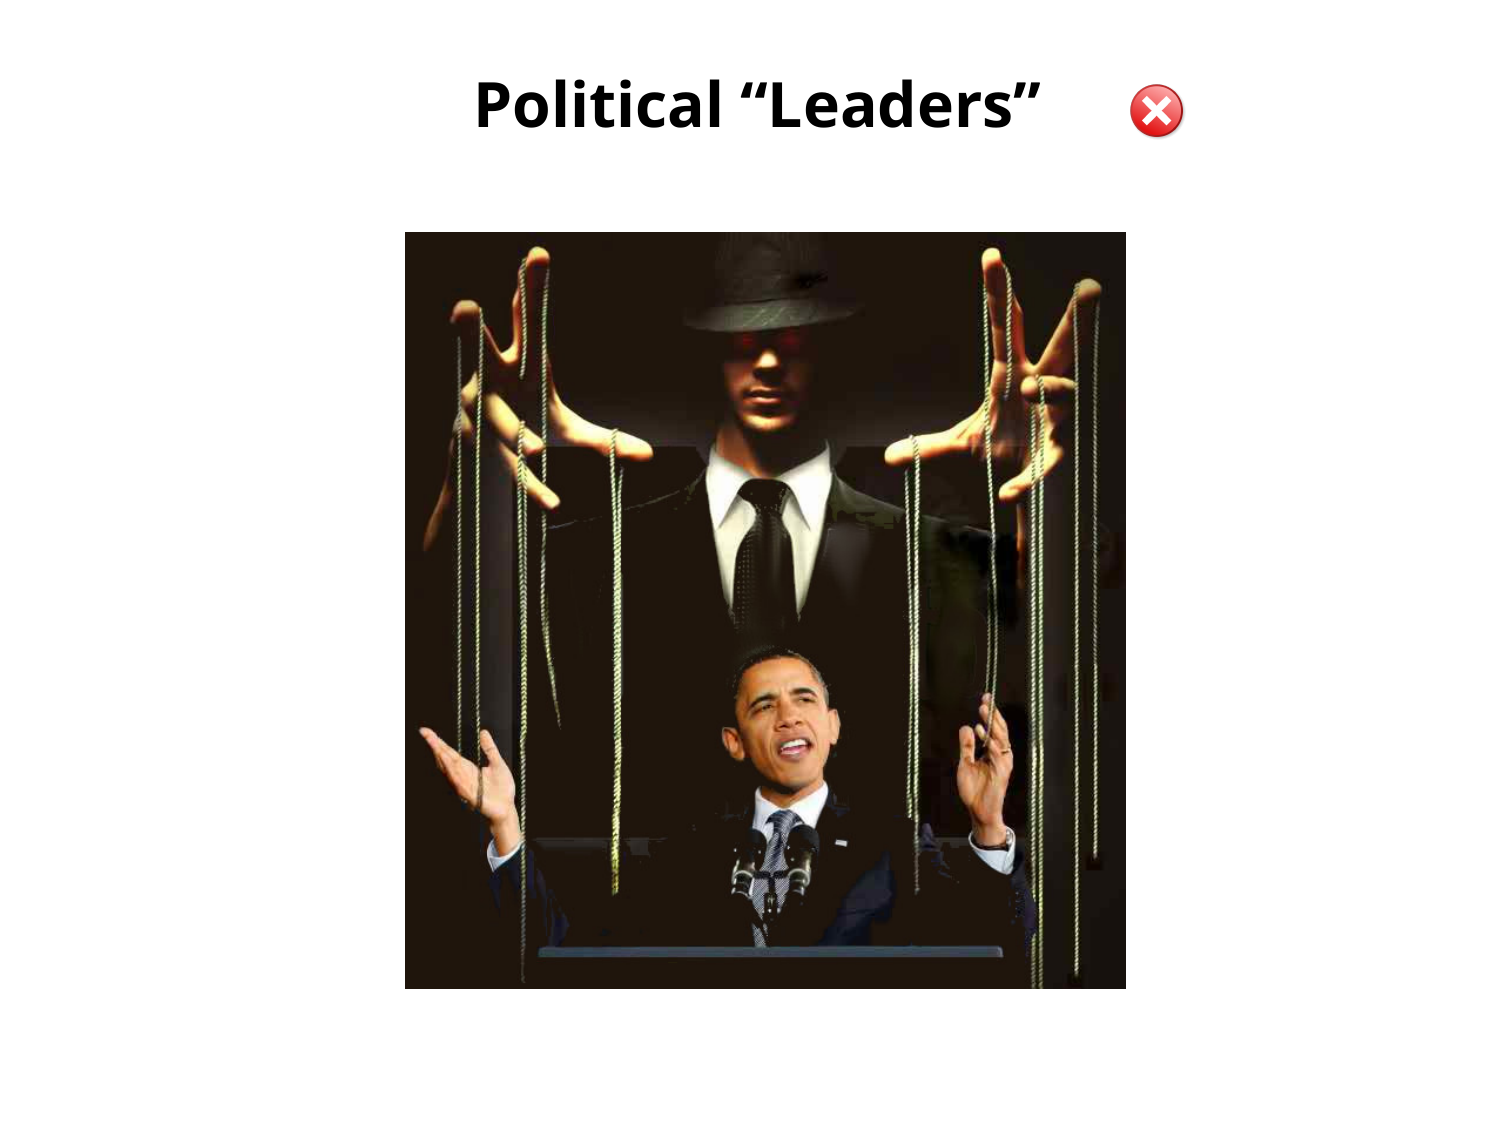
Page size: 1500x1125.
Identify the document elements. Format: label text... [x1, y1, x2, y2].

text_box Political “Leaders” [195, 64, 1321, 224]
picture [405, 232, 1126, 990]
picture [1126, 80, 1187, 141]
